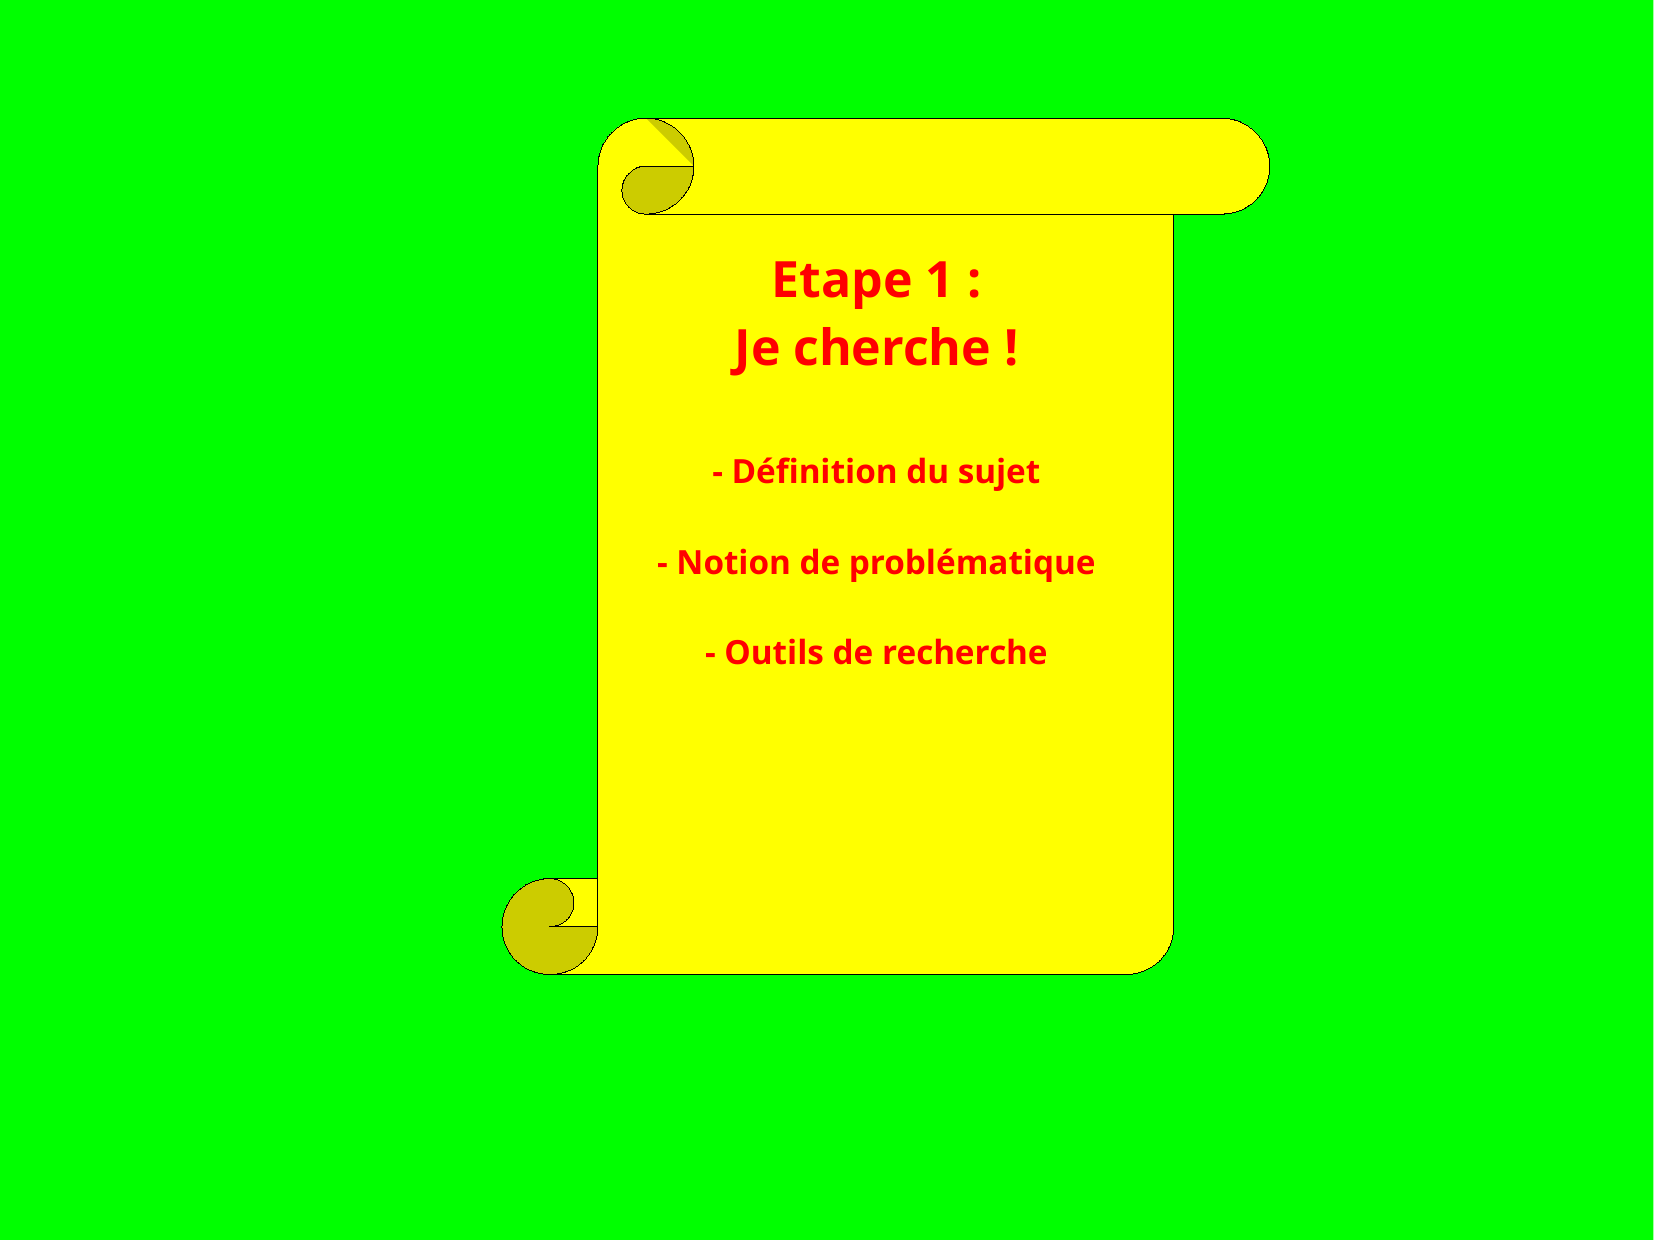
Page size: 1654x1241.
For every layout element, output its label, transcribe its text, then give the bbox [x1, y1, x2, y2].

text_box Etape 1 : Je cherche ! - Définition du sujet - Notion de problématique - Outils de recherche [620, 236, 1134, 837]
text_box [501, 118, 1270, 975]
